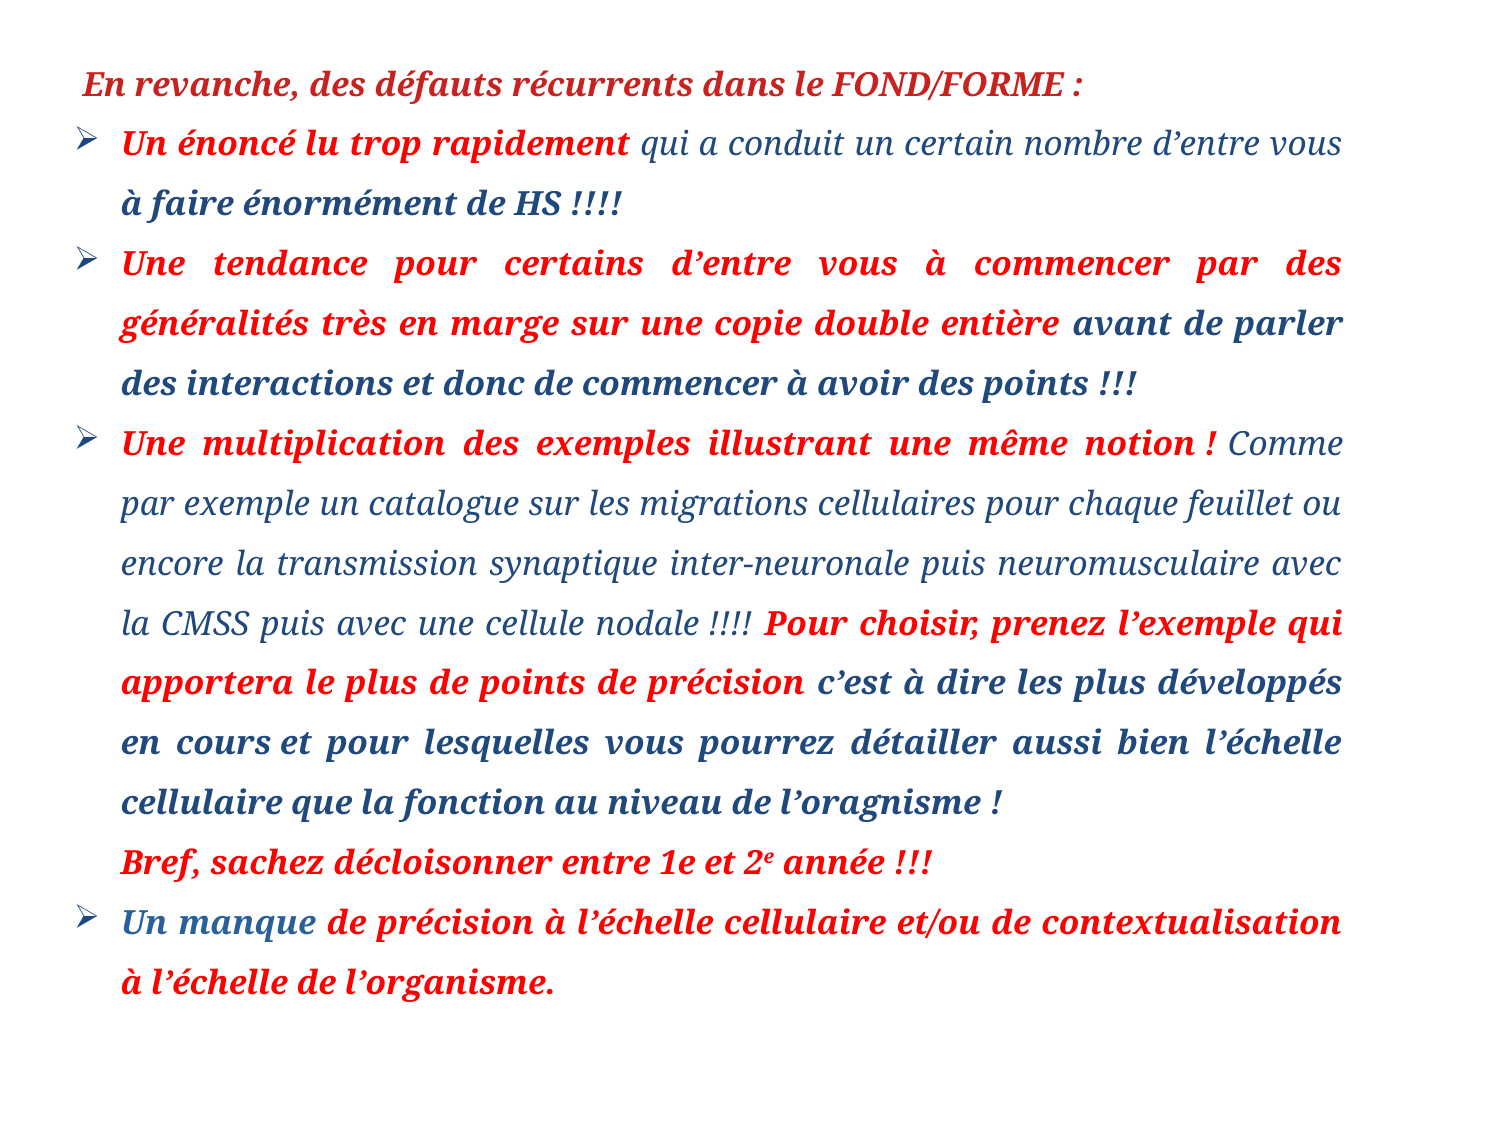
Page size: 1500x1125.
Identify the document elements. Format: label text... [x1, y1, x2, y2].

text_box En revanche, des défauts récurrents dans le FOND/FORME : Un énoncé lu trop rapidement qui a conduit un certain nombre d’entre vous à faire énormément de HS !!!! Une tendance pour certains d’entre vous à commencer par des généralités très en marge sur une copie double entière avant de parler des interactions et donc de commencer à avoir des points !!! Une multiplication des exemples illustrant une même notion ! Comme par exemple un catalogue sur les migrations cellulaires pour chaque feuillet ou encore la transmission synaptique inter-neuronale puis neuromusculaire avec la CMSS puis avec une cellule nodale !!!! Pour choisir, prenez l’exemple qui apportera le plus de points de précision c’est à dire les plus développés en cours et pour lesquelles vous pourrez détailler aussi bien l’échelle cellulaire que la fonction au niveau de l’oragnisme ! Bref, sachez décloisonner entre 1e et 2e année !!! Un manque de précision à l’échelle cellulaire et/ou de contextualisation à l’échelle de l’organisme. [58, 35, 1359, 1125]
